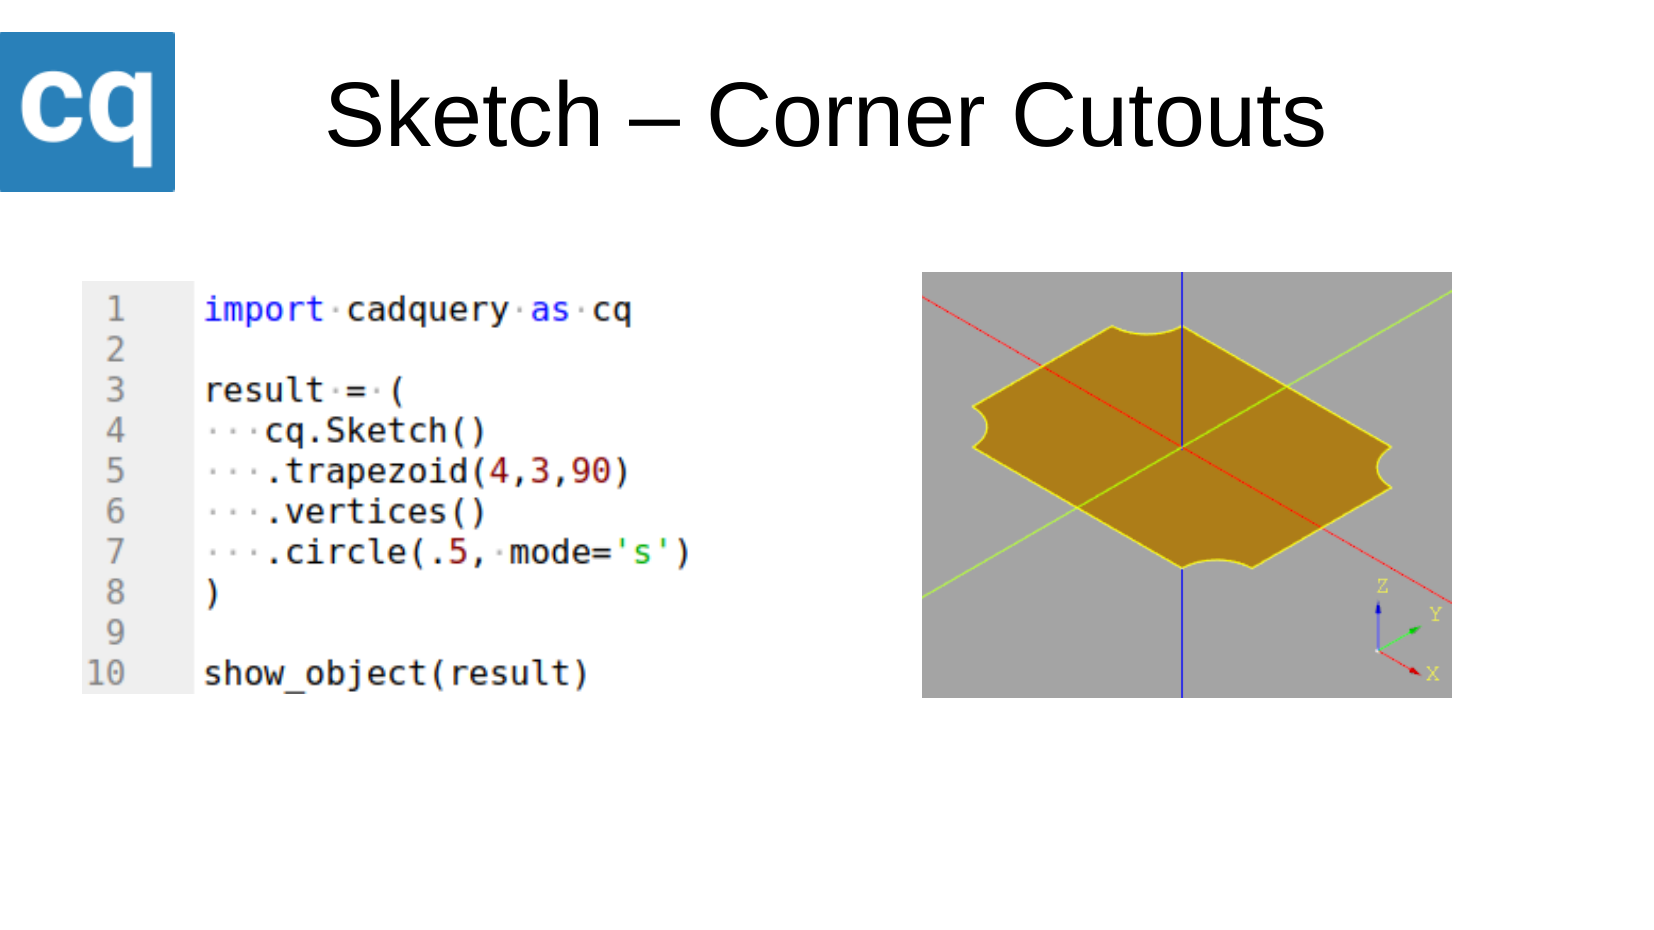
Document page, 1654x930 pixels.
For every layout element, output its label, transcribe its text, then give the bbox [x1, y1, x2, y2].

picture [0, 32, 175, 192]
picture [922, 272, 1452, 698]
title Sketch – Corner Cutouts [82, 37, 1571, 193]
picture [82, 281, 705, 694]
